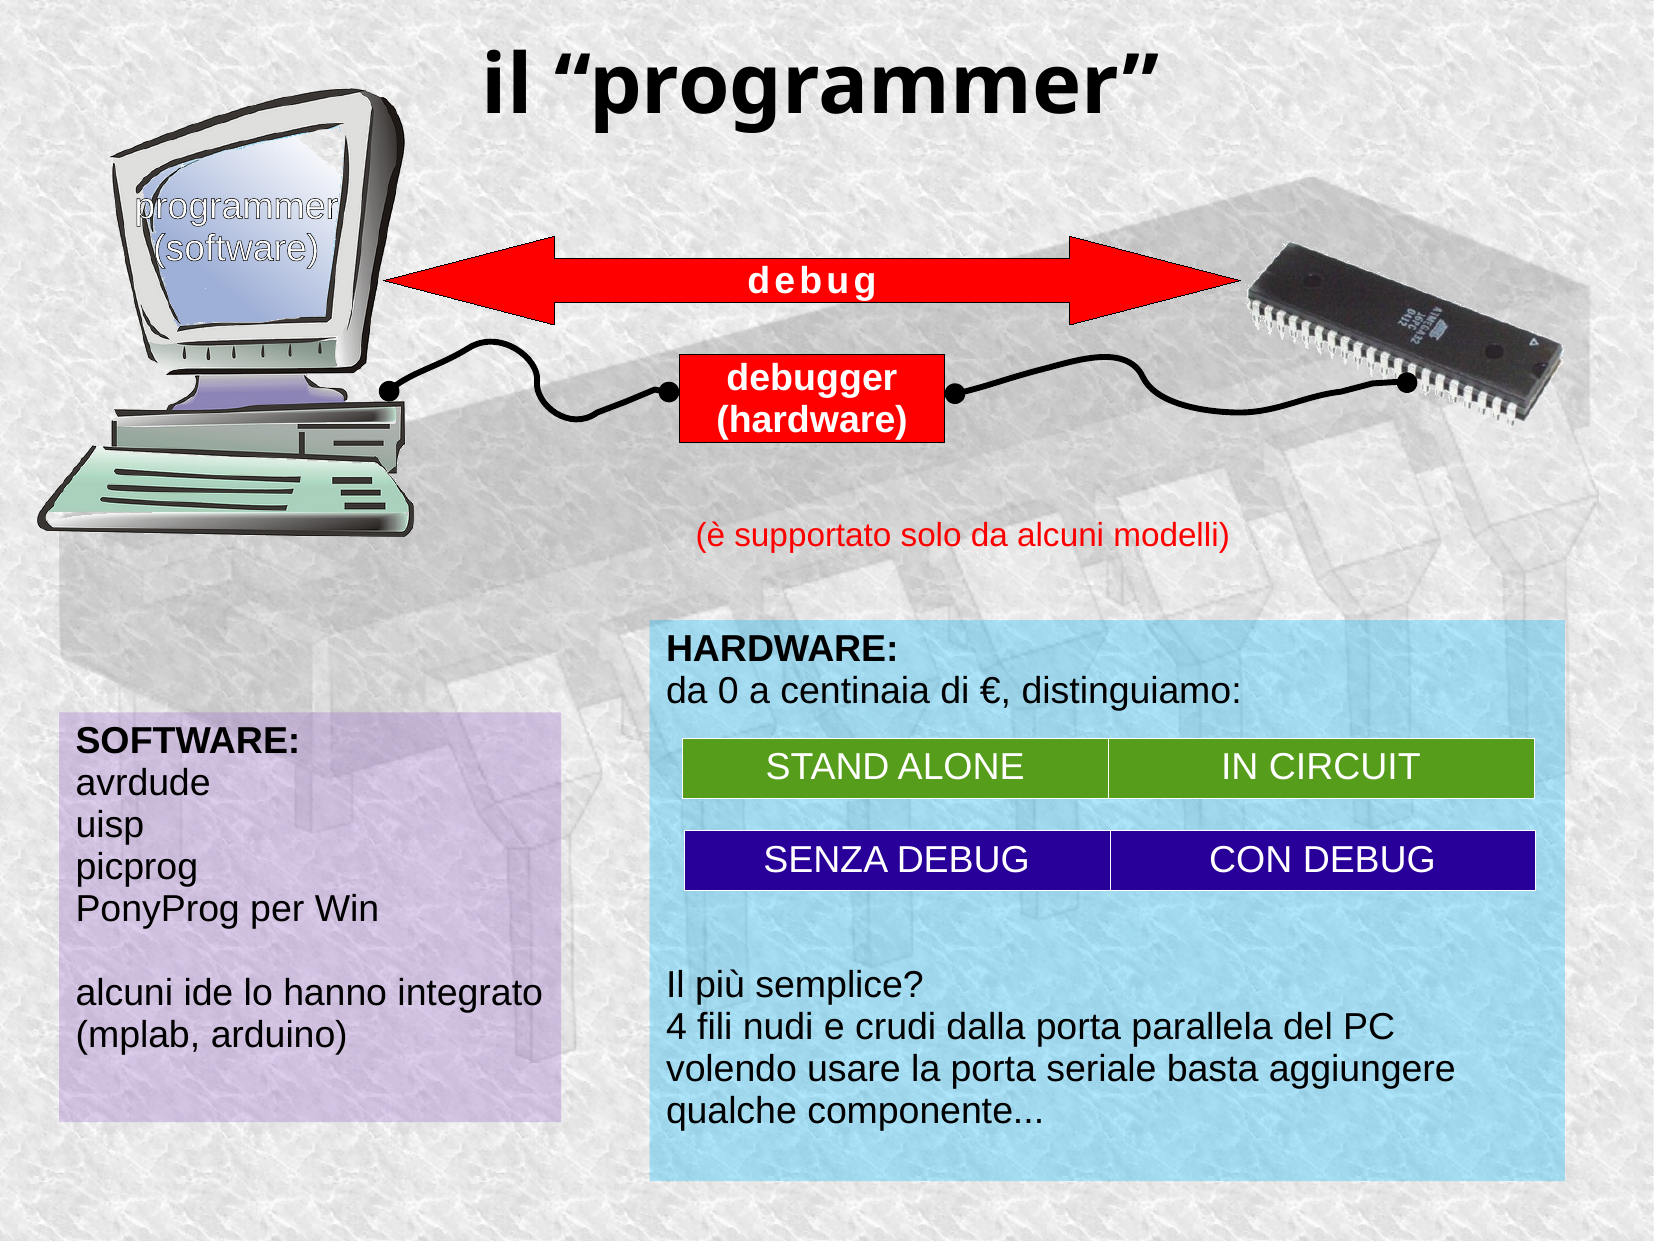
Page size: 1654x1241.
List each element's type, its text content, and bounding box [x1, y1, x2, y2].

text_box (è supportato solo da alcuni modelli) [679, 509, 1447, 562]
table_header STAND ALONE [683, 739, 1108, 798]
picture [0, 0, 1654, 1241]
text_box debugger (hardware) [679, 354, 945, 443]
table_header CON DEBUG [1111, 831, 1535, 890]
text_box SOFTWARE: avrdude uisp picprog PonyProg per Win alcuni ide lo hanno integrato (mplab, arduino) [59, 712, 562, 1123]
text_box programmer (software) [88, 177, 384, 276]
text_box HARDWARE: da 0 a centinaia di €, distinguiamo: Il più semplice? 4 fili nudi e crudi dalla porta parallela del PC volendo usare la porta seriale basta aggiungere qualche componente... [649, 620, 1565, 1182]
title il “programmer” [76, 0, 1565, 178]
text_box debug [383, 236, 1241, 325]
table_header SENZA DEBUG [685, 831, 1110, 890]
table_header IN CIRCUIT [1109, 739, 1534, 798]
